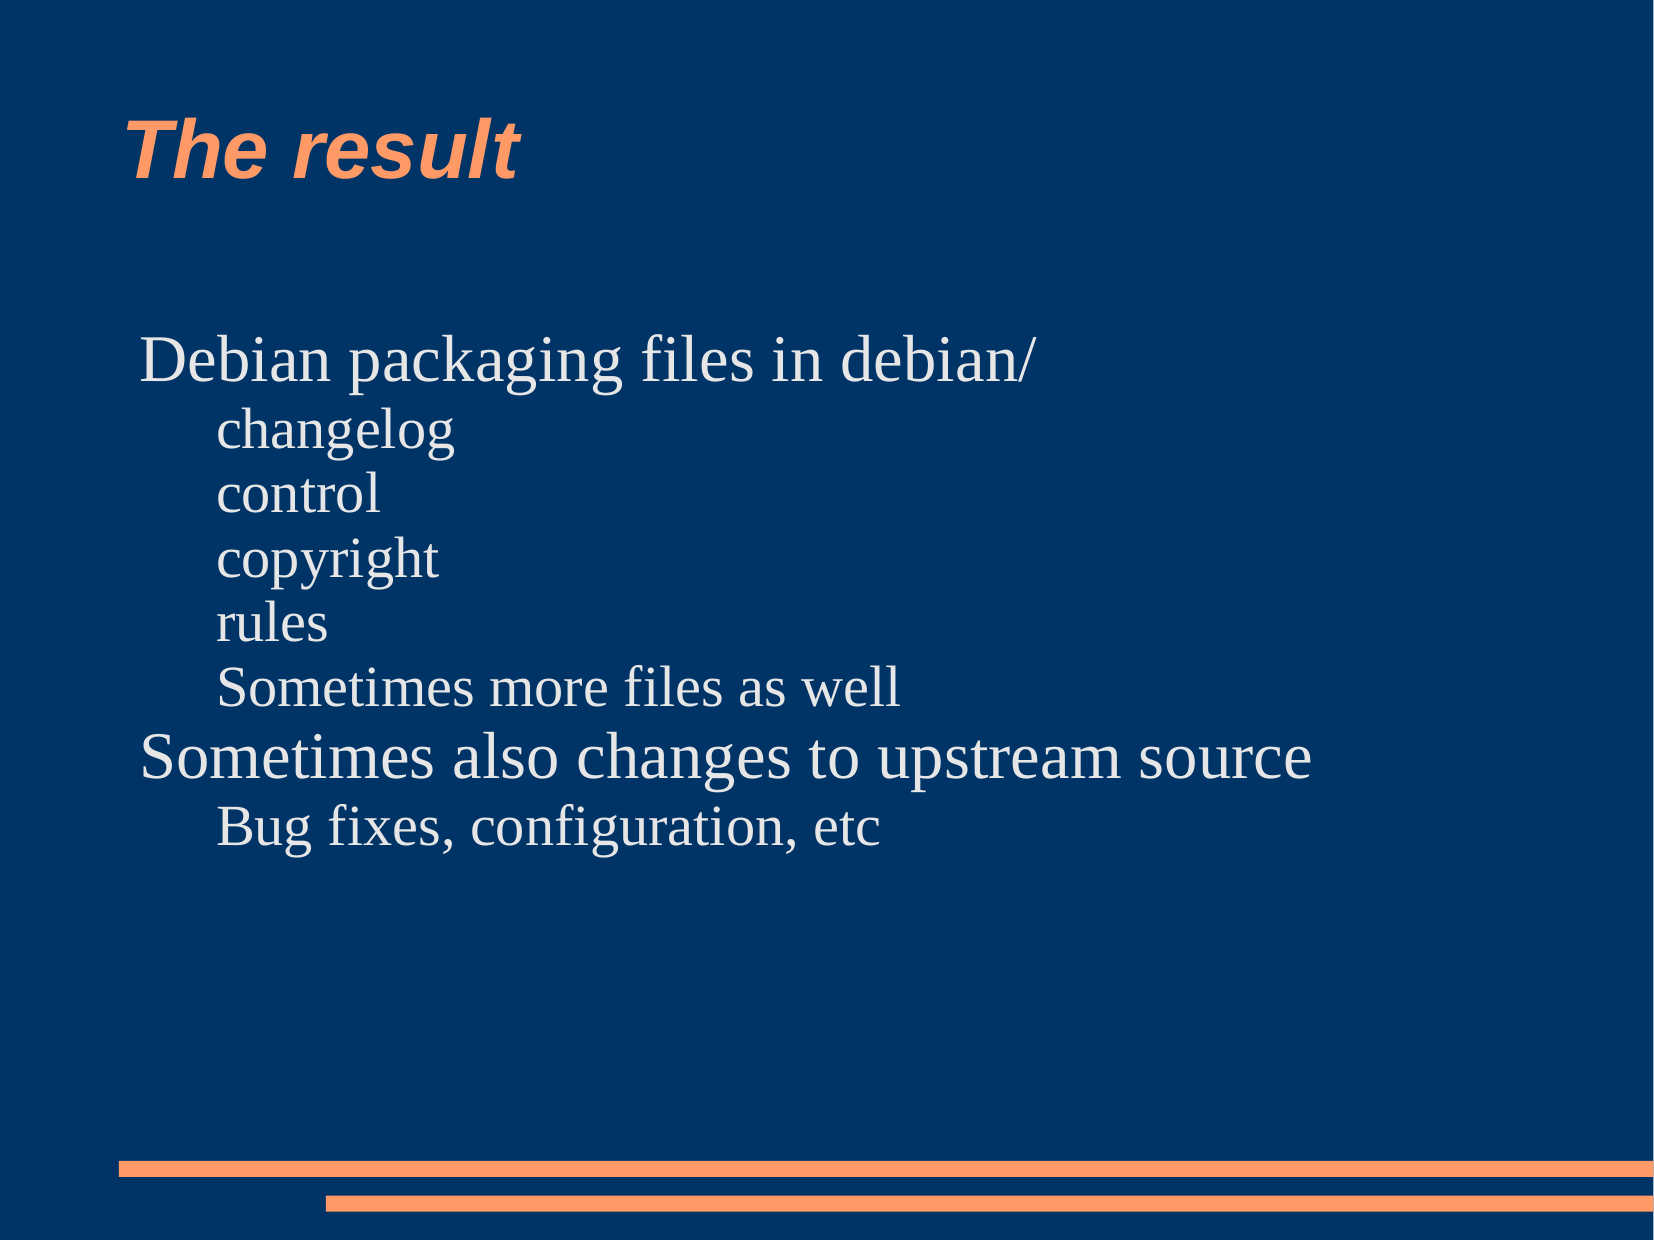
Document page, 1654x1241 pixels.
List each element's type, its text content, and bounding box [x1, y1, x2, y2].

list Debian packaging files in debian/ changelog control copyright rules Sometimes more files as well Sometimes also changes to upstream source Bug fixes, configuration, etc [121, 322, 1561, 1118]
title The result [121, 53, 1534, 247]
